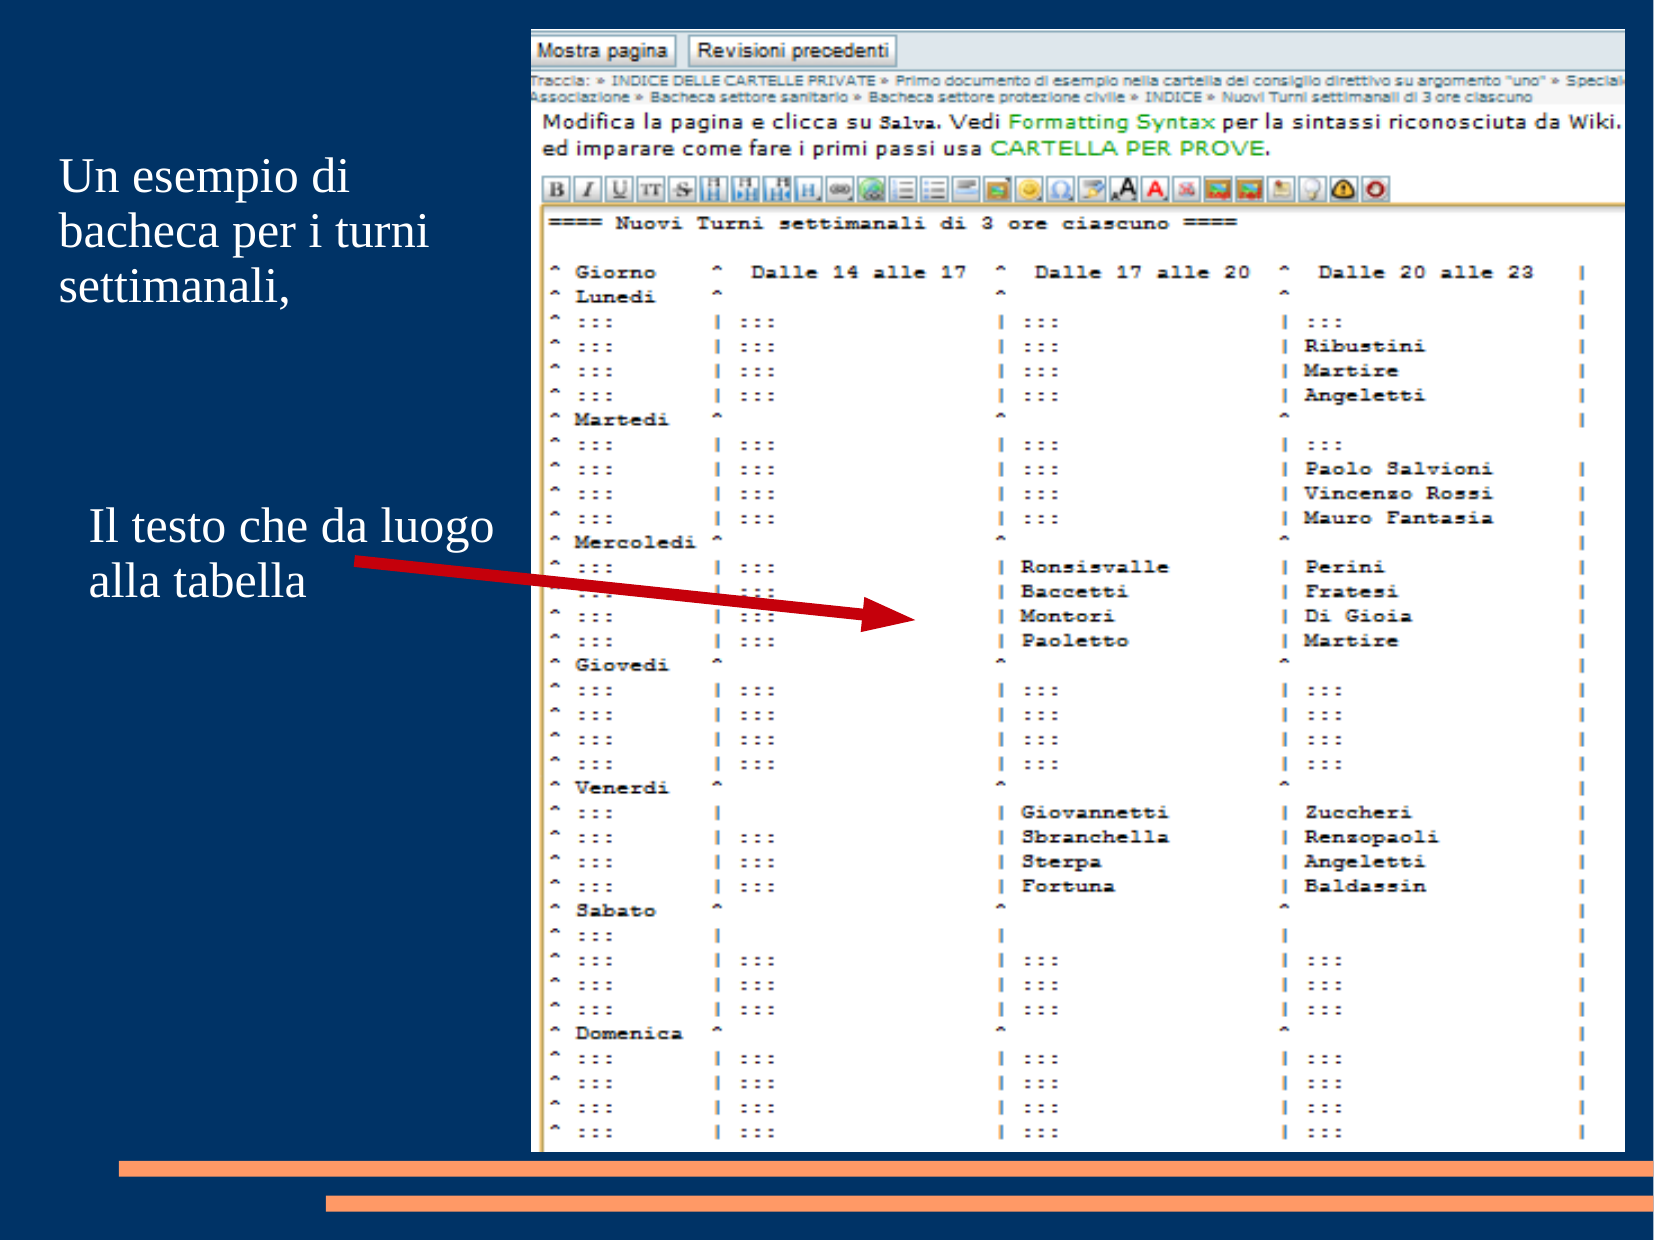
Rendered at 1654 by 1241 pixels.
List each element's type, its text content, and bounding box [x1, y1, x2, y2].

picture [531, 29, 1625, 1152]
text_box Un esempio di bacheca per i turni settimanali, [58, 147, 502, 532]
text_box Il testo che da luogo alla tabella [88, 498, 495, 667]
